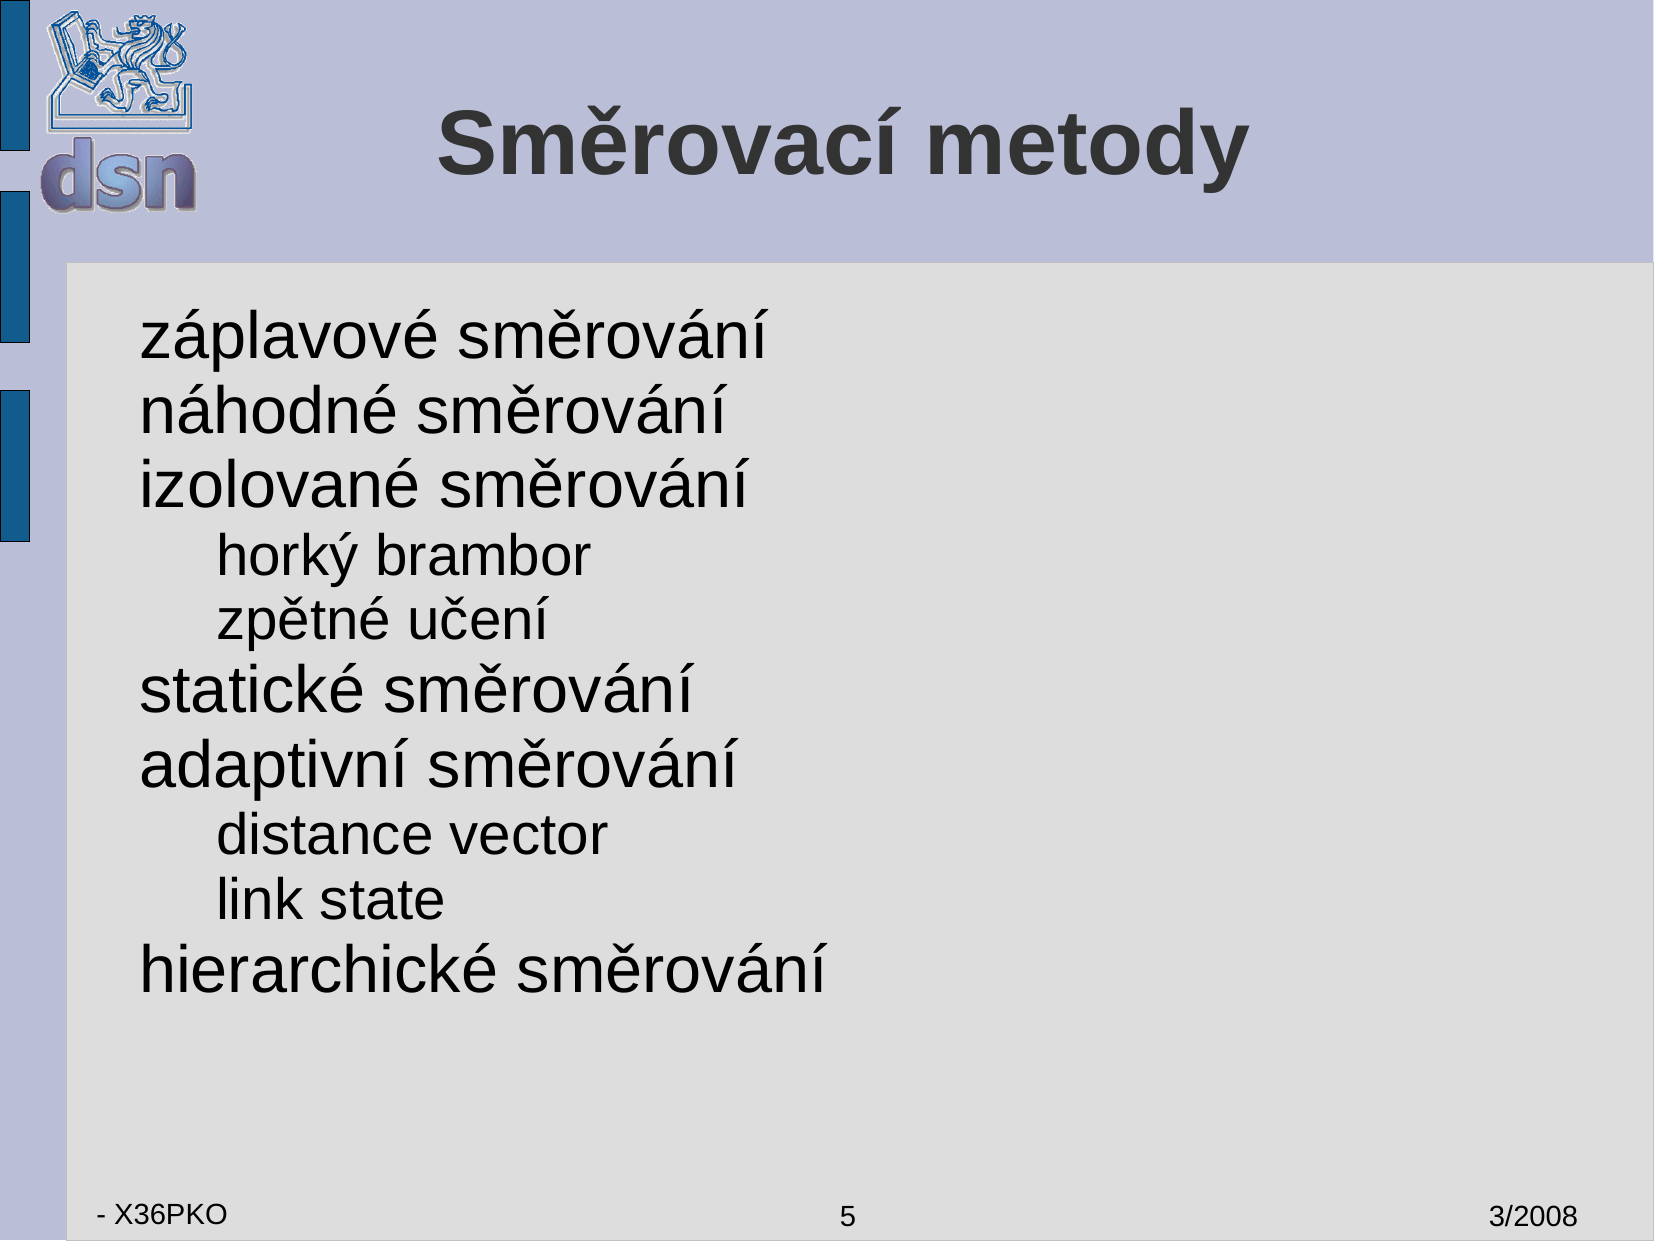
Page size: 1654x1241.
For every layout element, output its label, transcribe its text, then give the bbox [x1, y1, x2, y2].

picture [10, 10, 223, 230]
title Směrovací metody [210, 39, 1478, 247]
list záplavové směrování náhodné směrování izolované směrování horký brambor zpětné učení statické směrování adaptivní směrování distance vector link state hierarchické směrování [121, 297, 1534, 1126]
